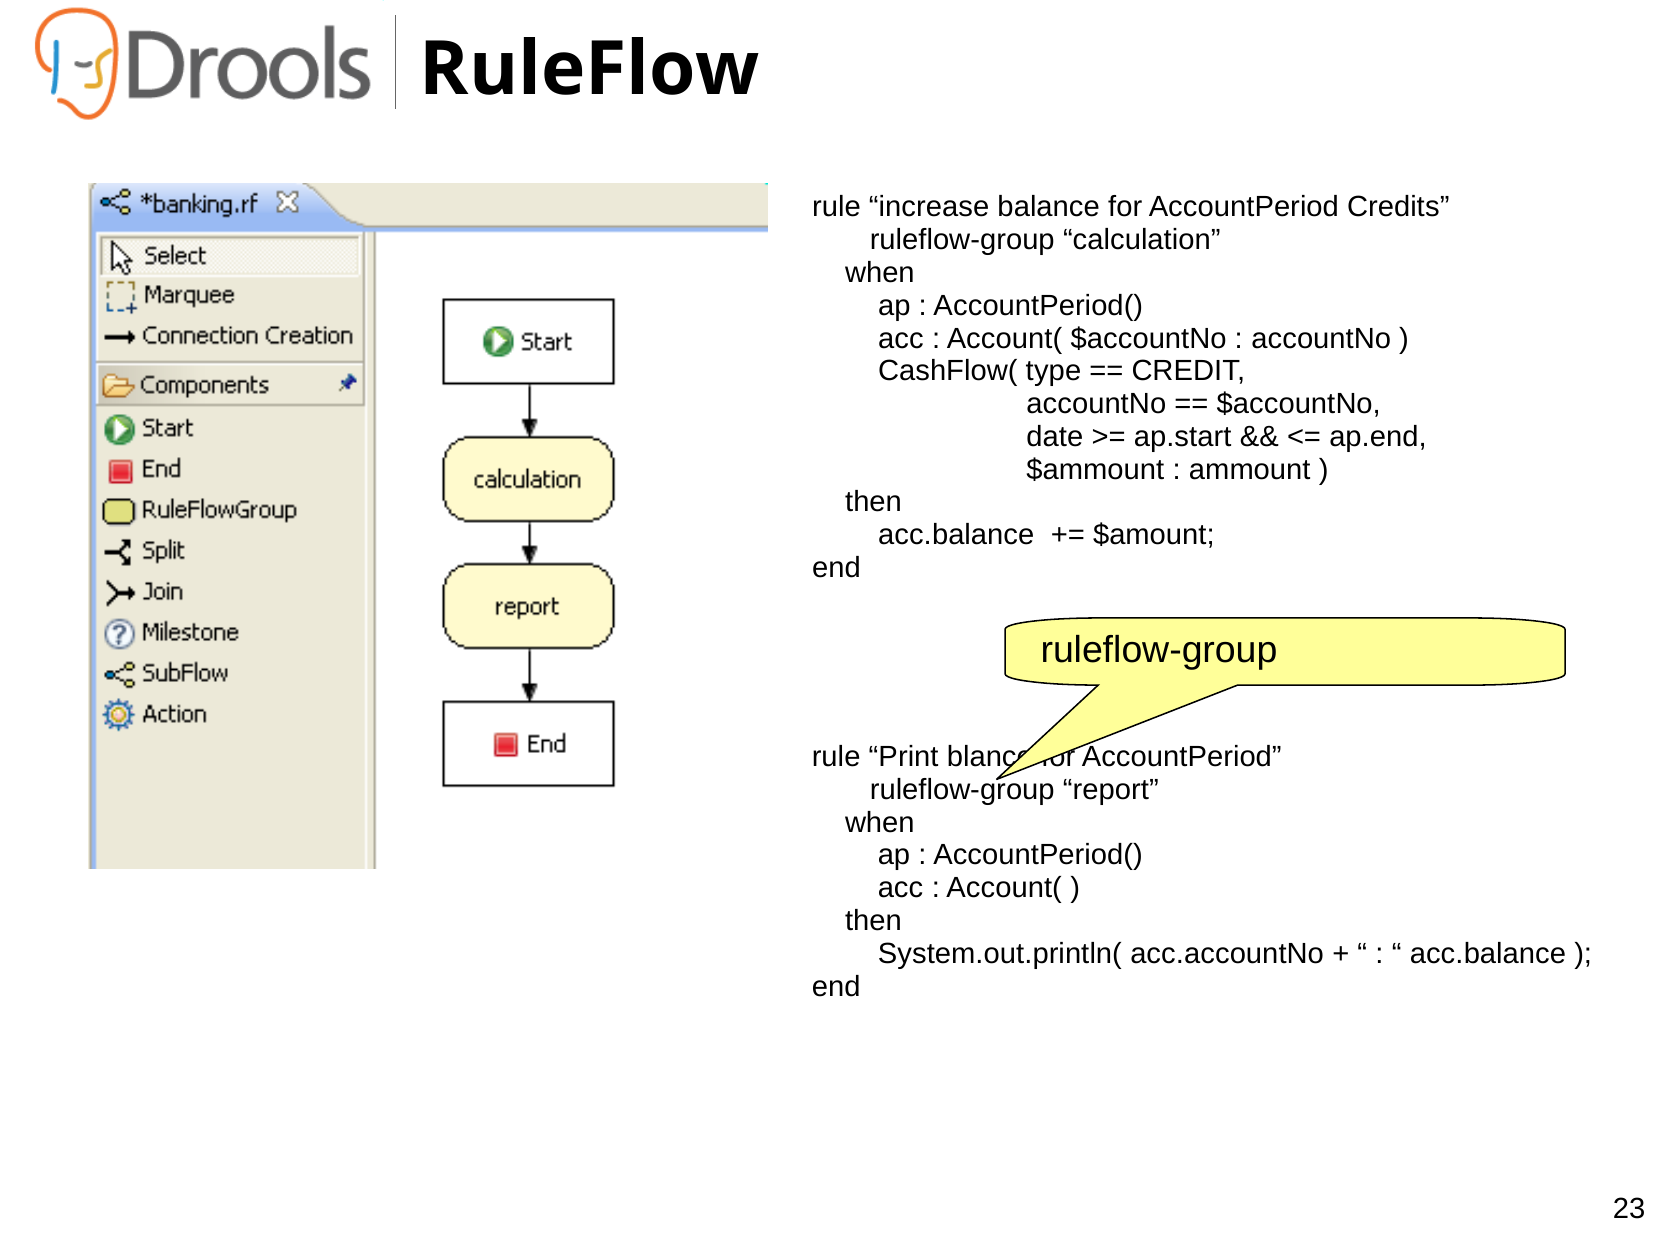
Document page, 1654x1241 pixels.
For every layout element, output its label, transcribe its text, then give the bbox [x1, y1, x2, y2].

text_box ruleflow-group [996, 617, 1566, 780]
text_box rule “increase balance for AccountPeriod Credits” ruleflow-group “calculation” when ap : AccountPeriod() acc : Account( $accountNo : accountNo ) CashFlow( type == CREDIT, accountNo == $accountNo, date >= ap.start && <= ap.end, $ammount : ammount ) then acc.balance += $amount; end [797, 183, 1584, 592]
picture [29, 0, 384, 126]
title RuleFlow [419, 5, 1630, 125]
picture [88, 183, 768, 869]
text_box rule “Print blance for AccountPeriod” ruleflow-group “report” when ap : AccountPeriod() acc : Account( ) then System.out.println( acc.accountNo + “ : “ acc.balance ); end [797, 732, 1654, 1010]
